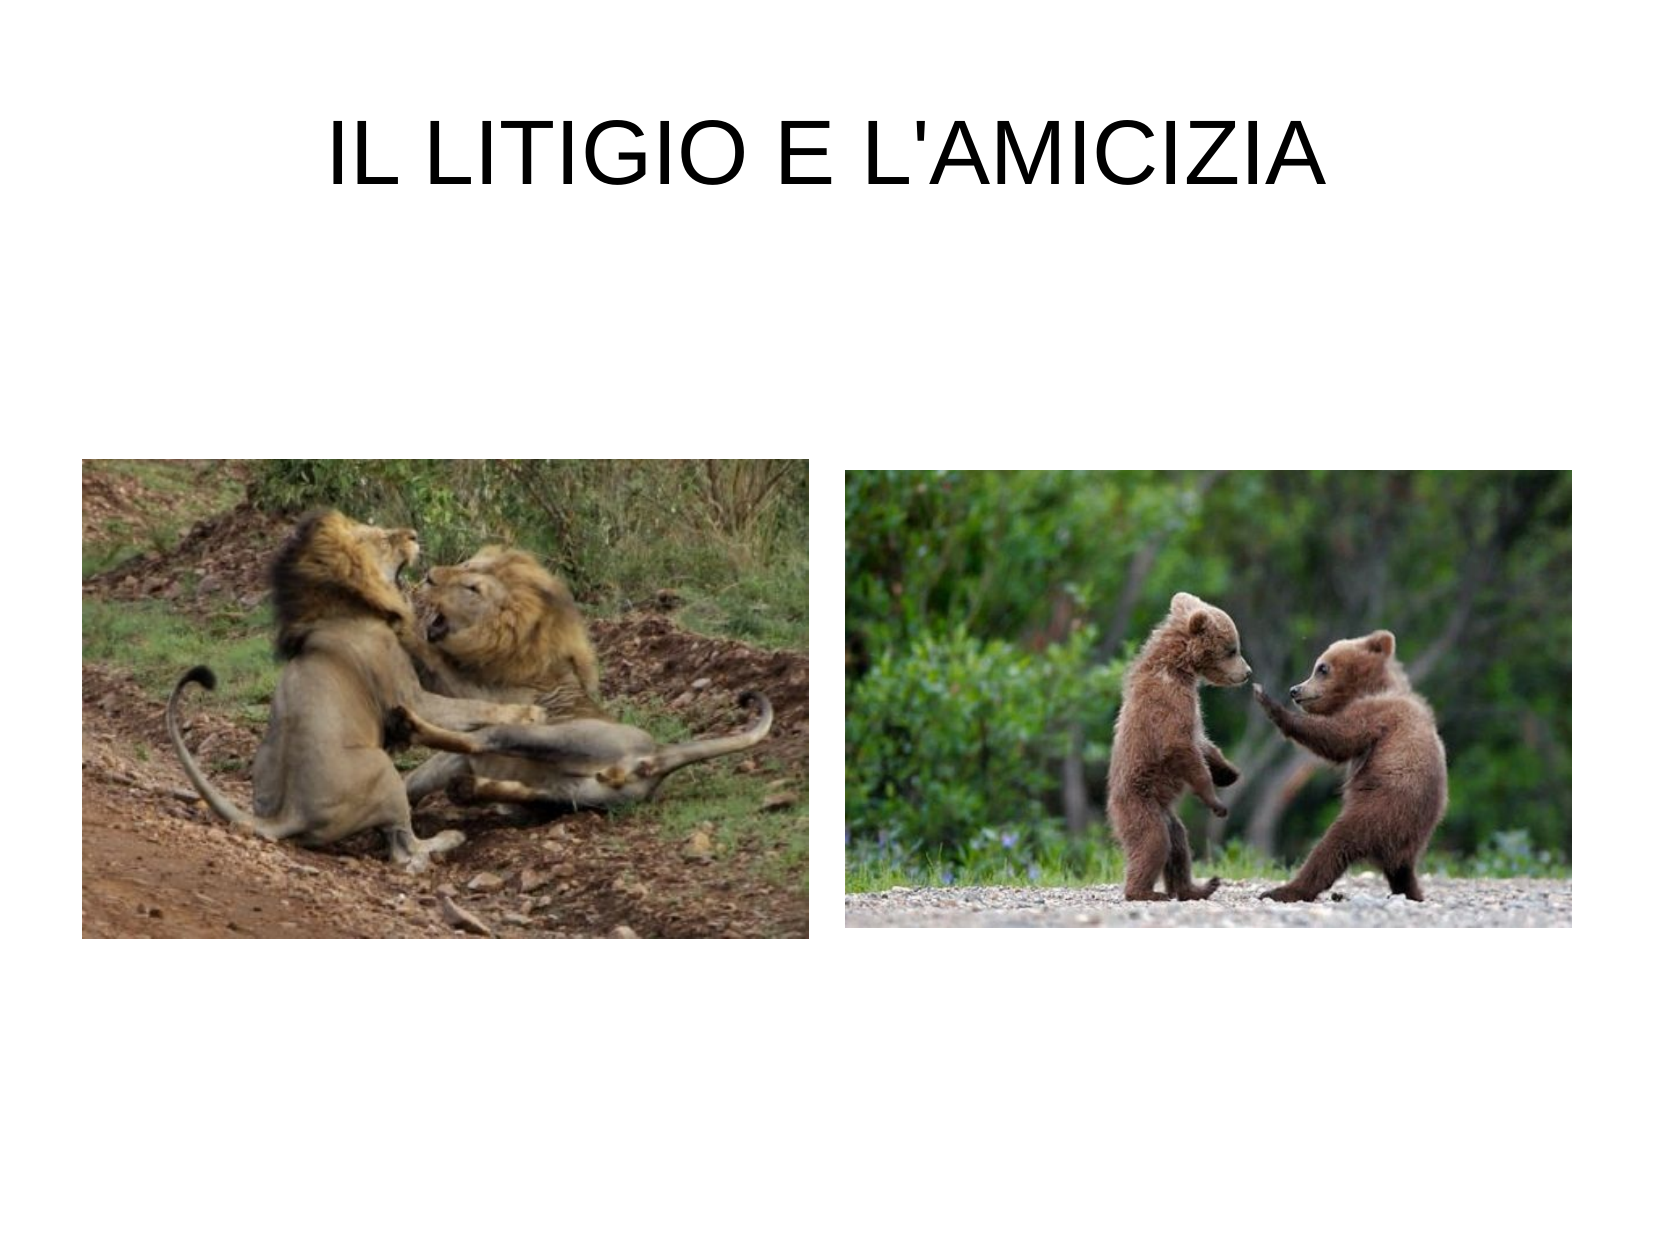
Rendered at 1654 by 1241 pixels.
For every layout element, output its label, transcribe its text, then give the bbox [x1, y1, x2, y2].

title IL LITIGIO E L'AMICIZIA [82, 49, 1571, 257]
picture [845, 470, 1572, 928]
picture [82, 459, 809, 939]
